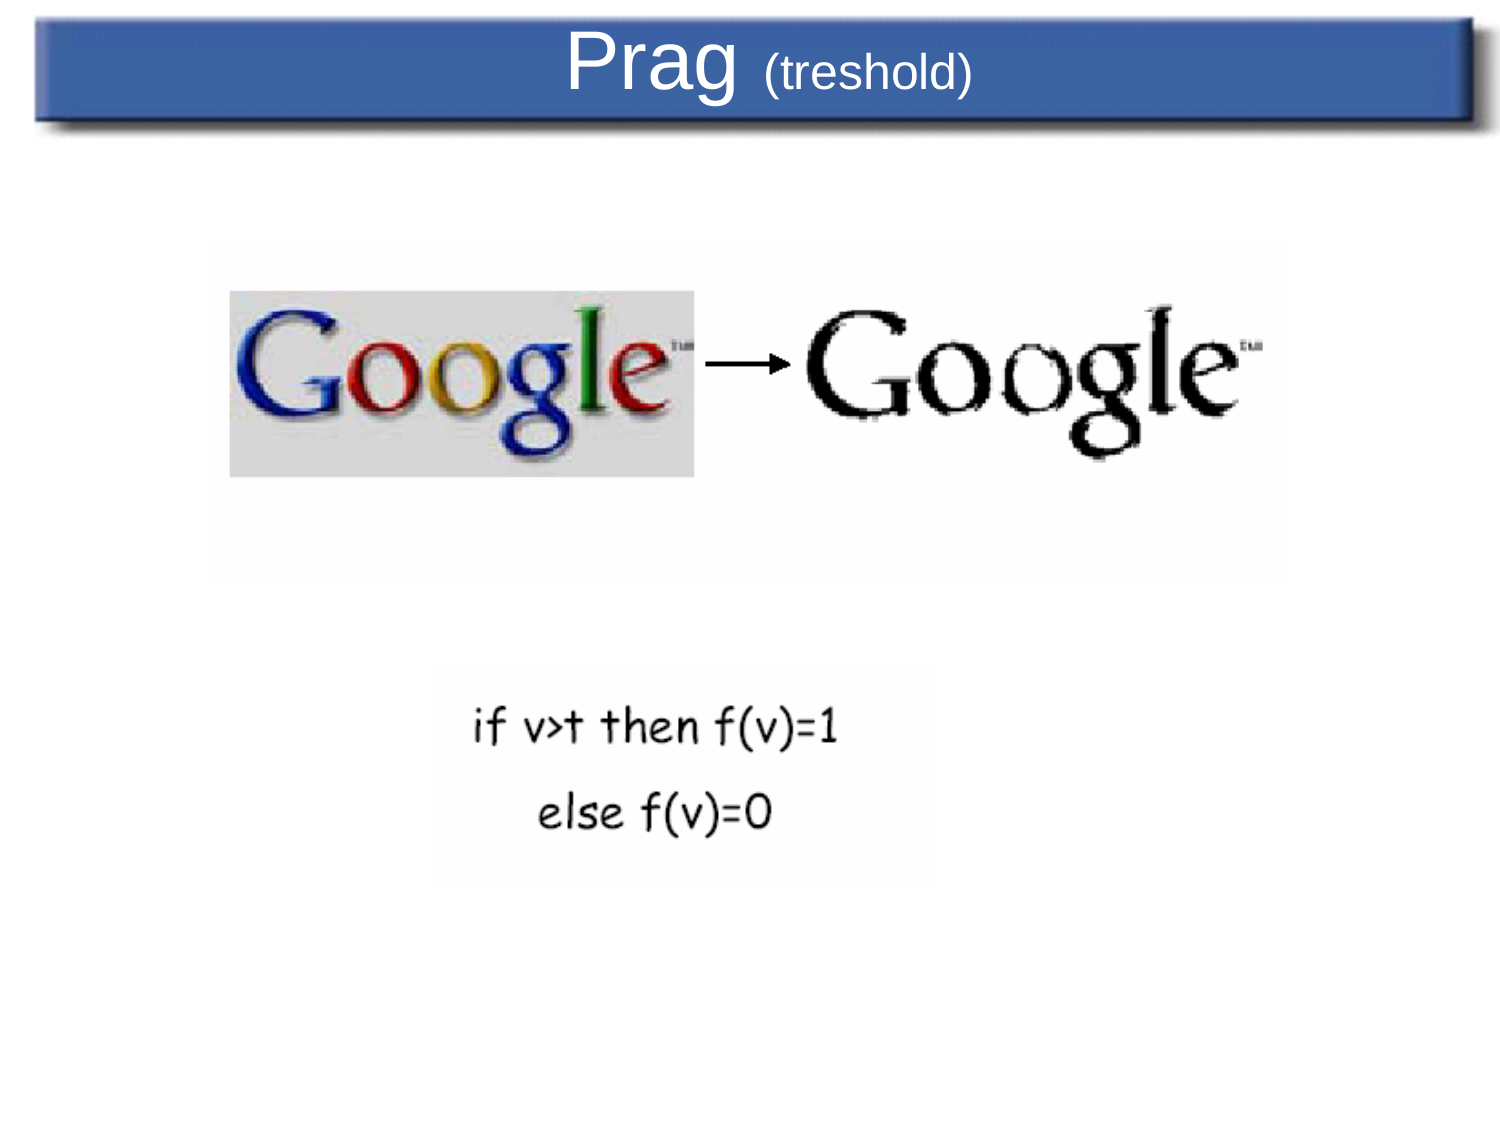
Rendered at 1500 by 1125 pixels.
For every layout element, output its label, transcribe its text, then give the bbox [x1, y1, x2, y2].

picture [33, 14, 1500, 141]
picture [206, 243, 1287, 585]
text_box Prag (treshold) [549, 0, 990, 114]
picture [430, 666, 935, 887]
